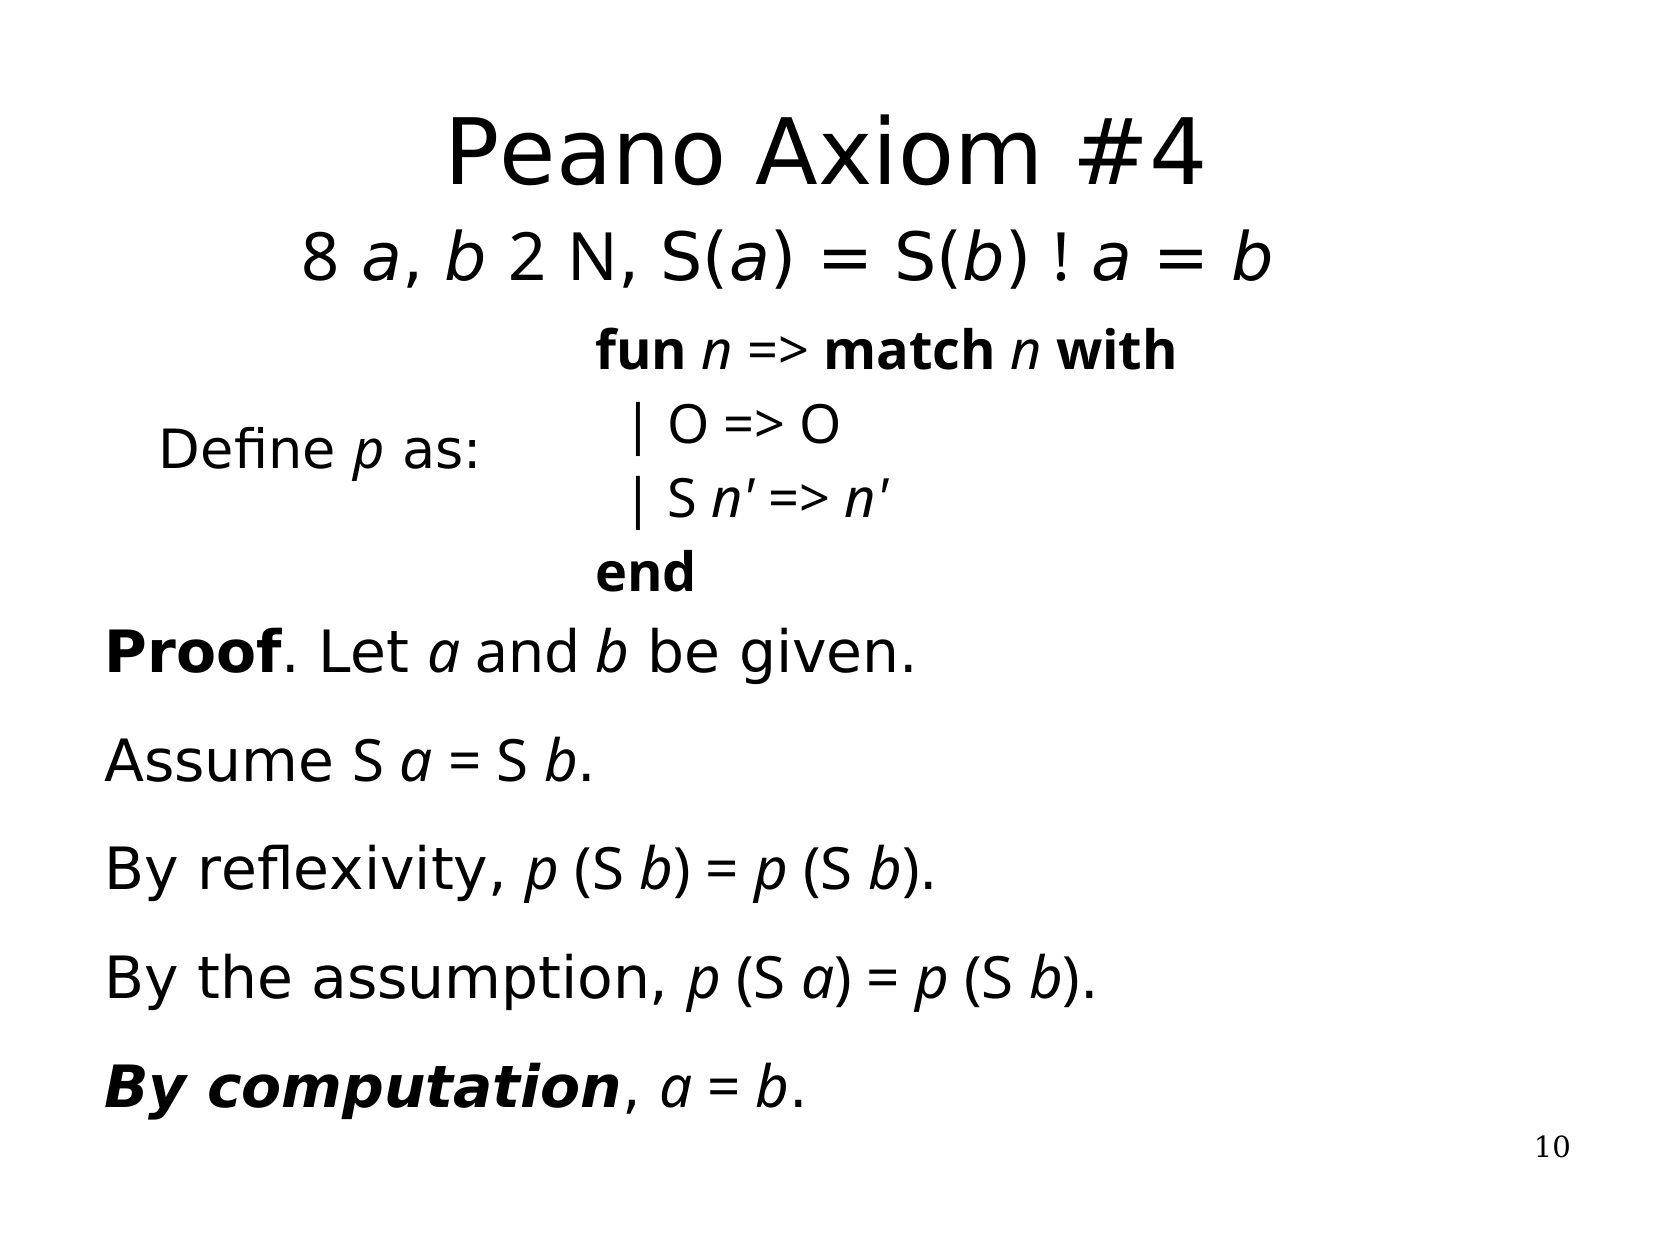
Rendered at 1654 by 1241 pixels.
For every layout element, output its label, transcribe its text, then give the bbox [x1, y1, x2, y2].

title Peano Axiom #4 [82, 49, 1571, 257]
text_box 8 a, b 2 N, S(a) = S(b) ! a = b [283, 209, 1370, 336]
list Proof. Let a and b be given. Assume S a = S b. By reflexivity, p (S b) = p (S b). By the assumption, p (S a) = p (S b). By computation, a = b. [86, 610, 1576, 1201]
text_box Define p as: [144, 402, 557, 490]
text_box fun n => match n with | O => O | S n' => n' end [580, 336, 1260, 634]
